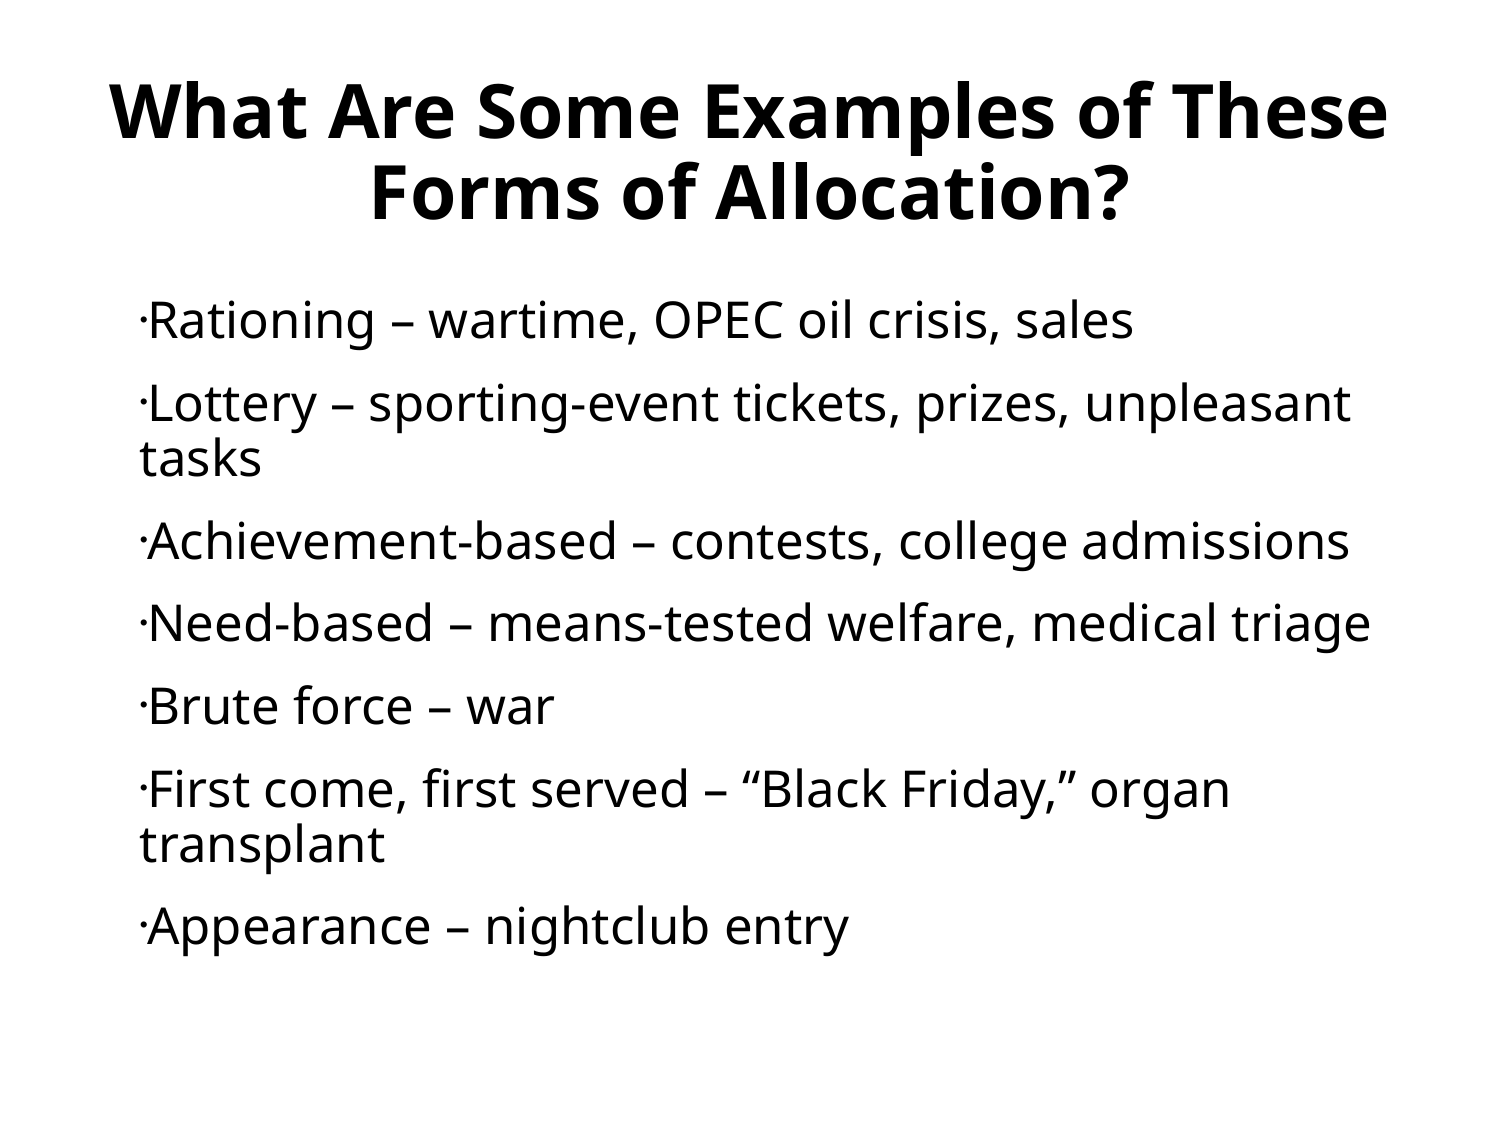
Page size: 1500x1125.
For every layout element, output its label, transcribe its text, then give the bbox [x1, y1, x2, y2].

list Rationing – wartime, OPEC oil crisis, sales Lottery – sporting-event tickets, prizes, unpleasant tasks Achievement-based – contests, college admissions Need-based – means-tested welfare, medical triage Brute force – war First come, first served – “Black Friday,” organ transplant Appearance – nightclub entry [125, 287, 1463, 975]
title What Are Some Examples of These Forms of Allocation? [37, 66, 1463, 279]
